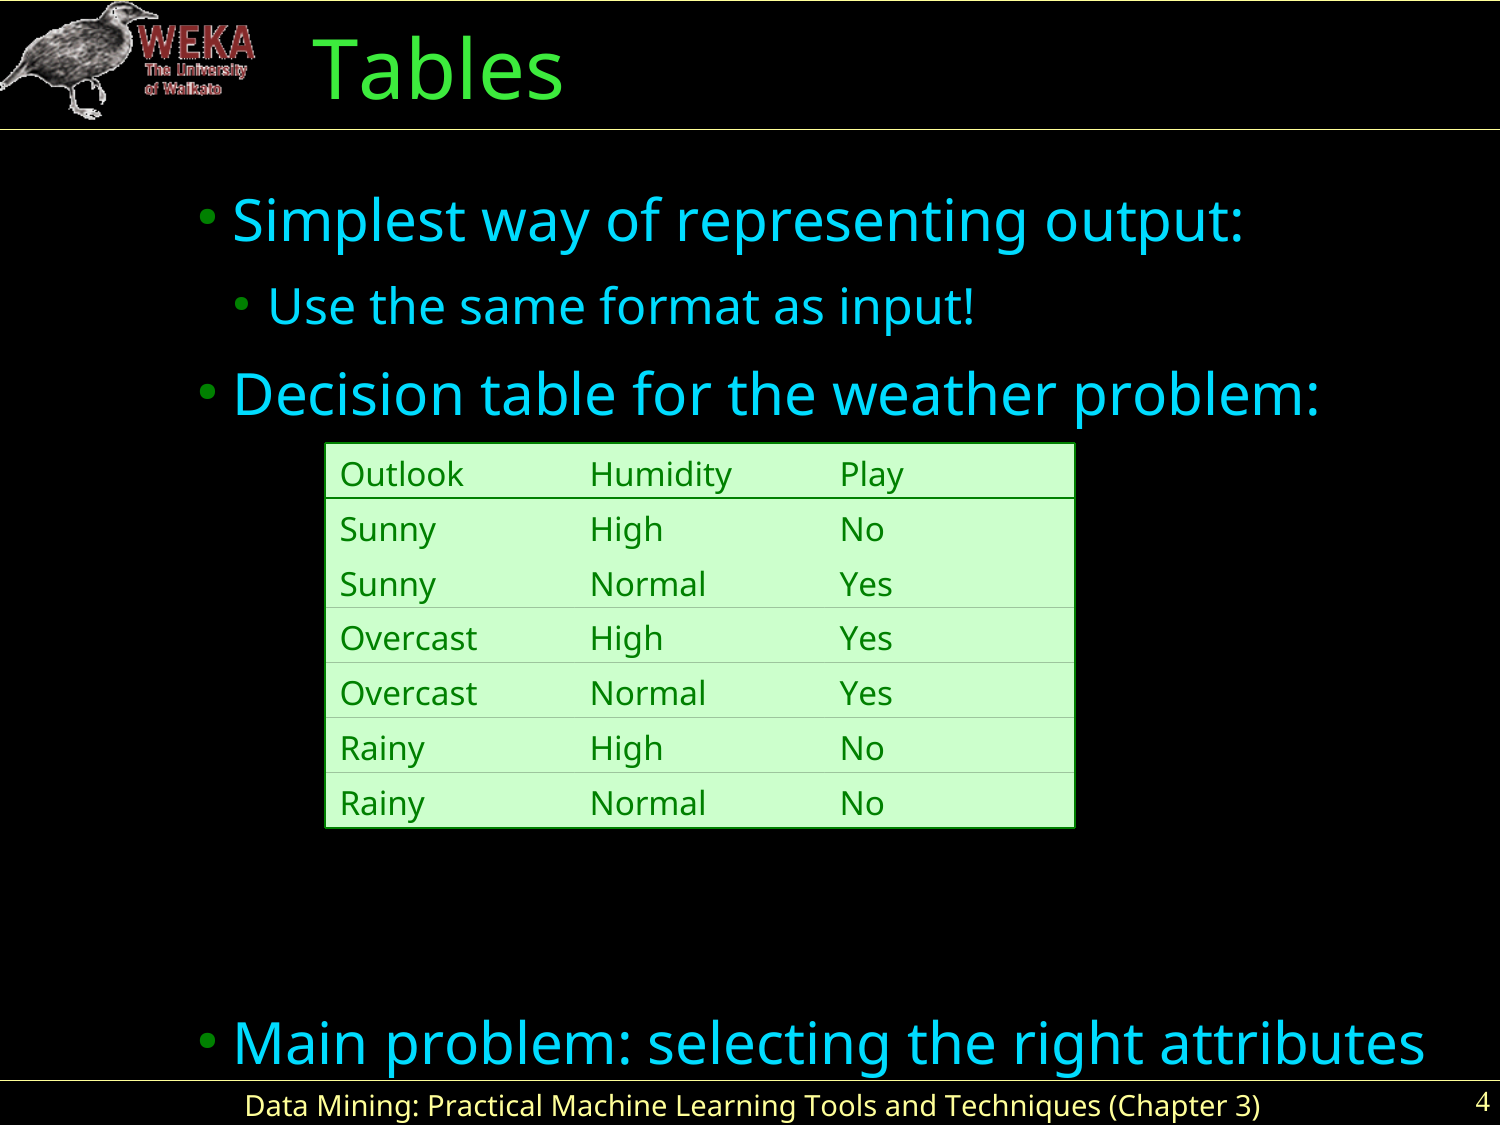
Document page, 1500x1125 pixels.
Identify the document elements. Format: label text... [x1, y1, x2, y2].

text_box Outlook [326, 444, 575, 497]
text_box Yes [825, 553, 1074, 608]
picture [0, 1, 266, 129]
title Tables [297, 0, 1500, 148]
text_box Rainy [326, 718, 575, 773]
text_box No [825, 499, 1074, 553]
text_box High [575, 718, 825, 773]
text_box High [575, 608, 825, 663]
text_box No [825, 718, 1074, 773]
text_box Humidity [575, 444, 825, 497]
text_box Sunny [326, 553, 575, 608]
text_box Normal [575, 553, 825, 608]
text_box Overcast [326, 608, 575, 663]
text_box Rainy [326, 773, 575, 827]
text_box Normal [575, 663, 825, 718]
text_box Yes [825, 663, 1074, 718]
text_box No [825, 773, 1074, 827]
text_box Simplest way of representing output: Use the same format as input! Decision table for the weather problem: Main problem: selecting the right attributes [146, 171, 1447, 940]
text_box High [575, 499, 825, 553]
text_box Sunny [326, 499, 575, 553]
text_box Overcast [326, 663, 575, 718]
text_box Yes [825, 608, 1074, 663]
text_box Play [825, 444, 1074, 497]
text_box Normal [575, 773, 825, 827]
